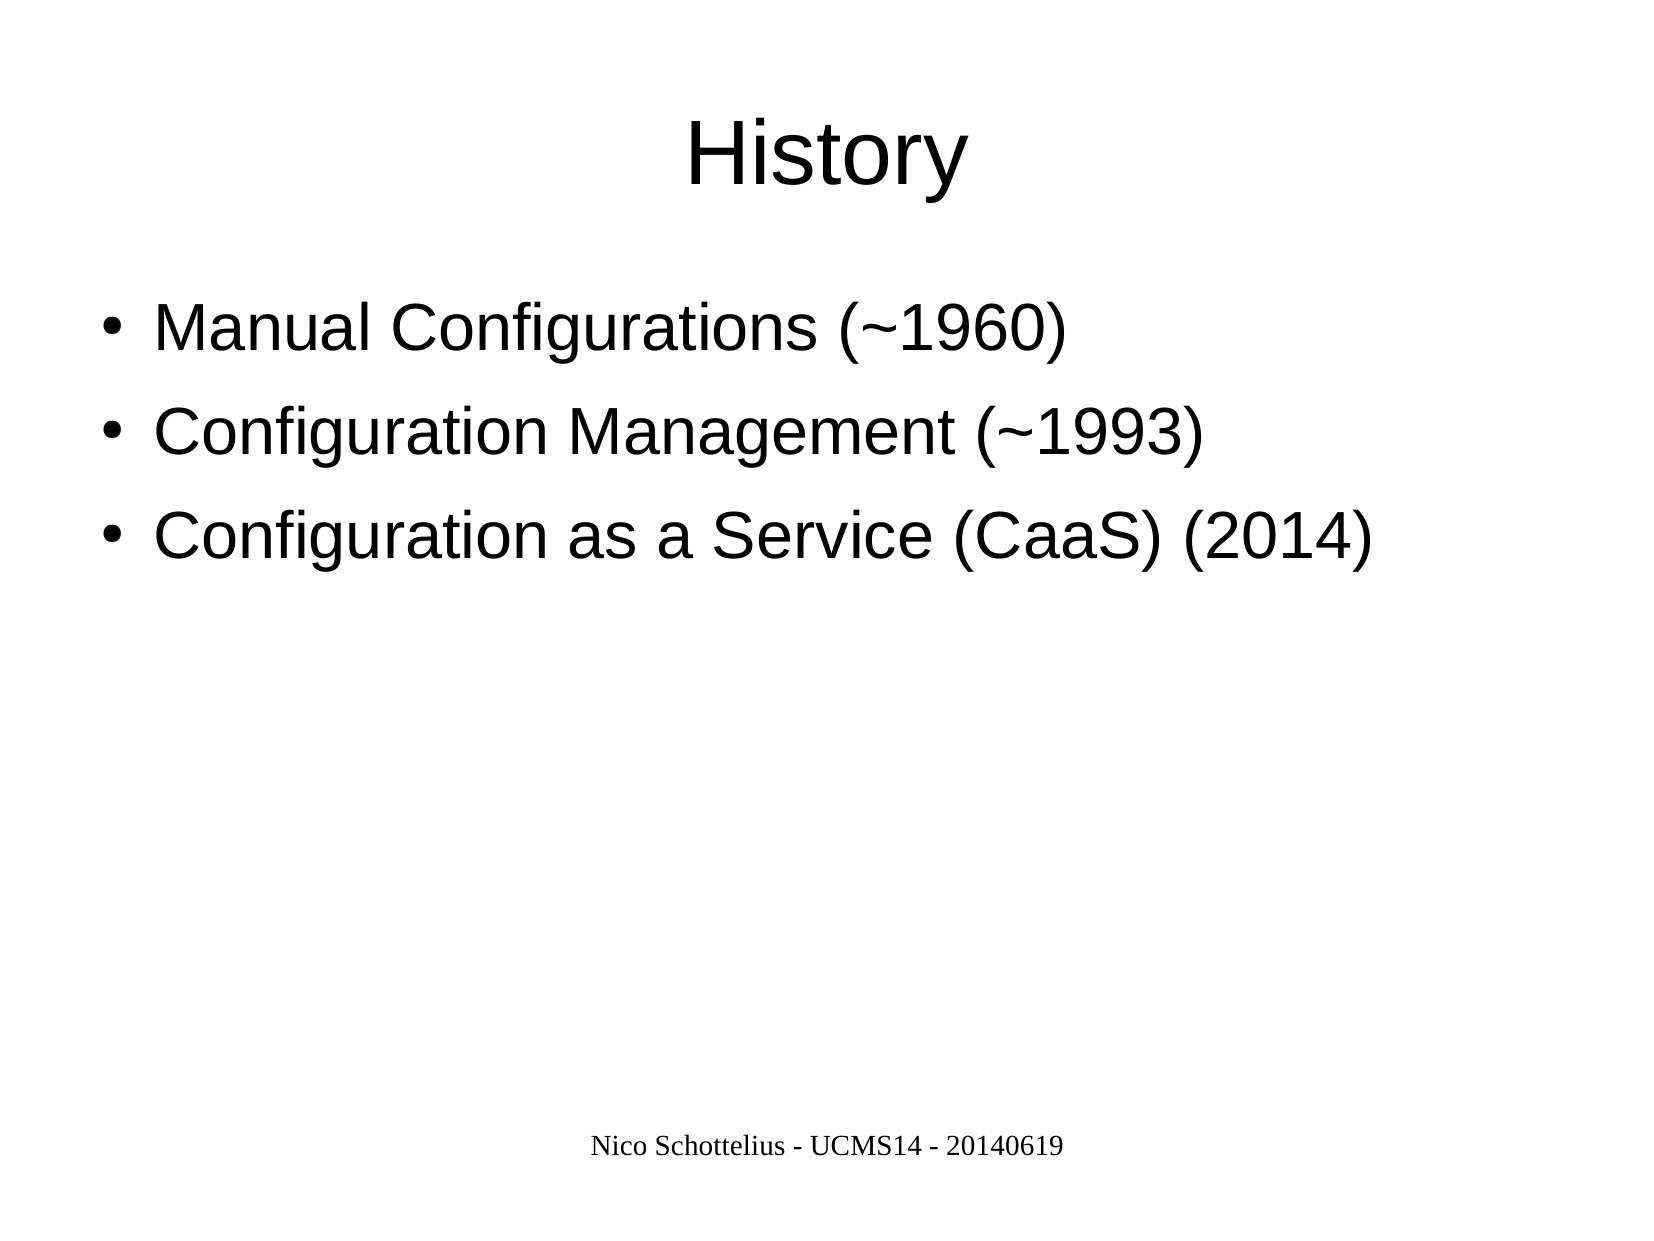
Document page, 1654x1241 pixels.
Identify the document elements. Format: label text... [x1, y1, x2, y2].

list Manual Configurations (~1960) Configuration Management (~1993) Configuration as a Service (CaaS) (2014) [82, 290, 1538, 1010]
title History [82, 49, 1571, 257]
